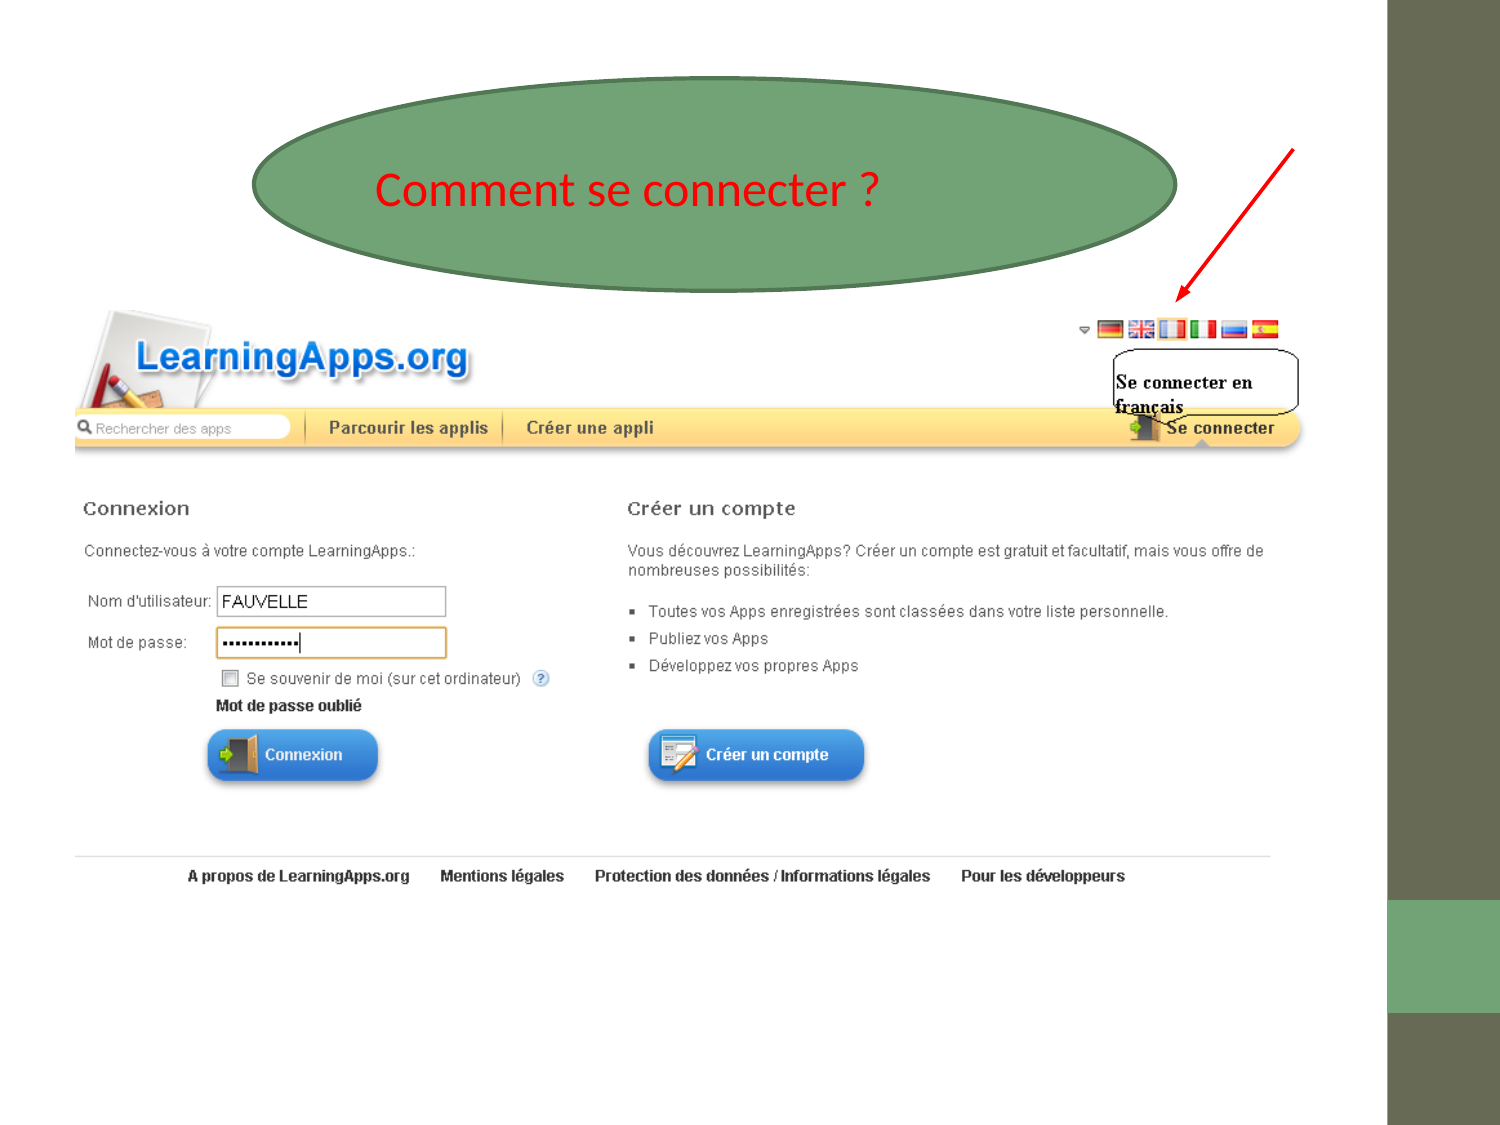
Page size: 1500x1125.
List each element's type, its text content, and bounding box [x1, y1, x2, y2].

text_box Comment se connecter ? [360, 149, 1069, 225]
text_box [253, 78, 1176, 291]
picture [75, 310, 1326, 1003]
